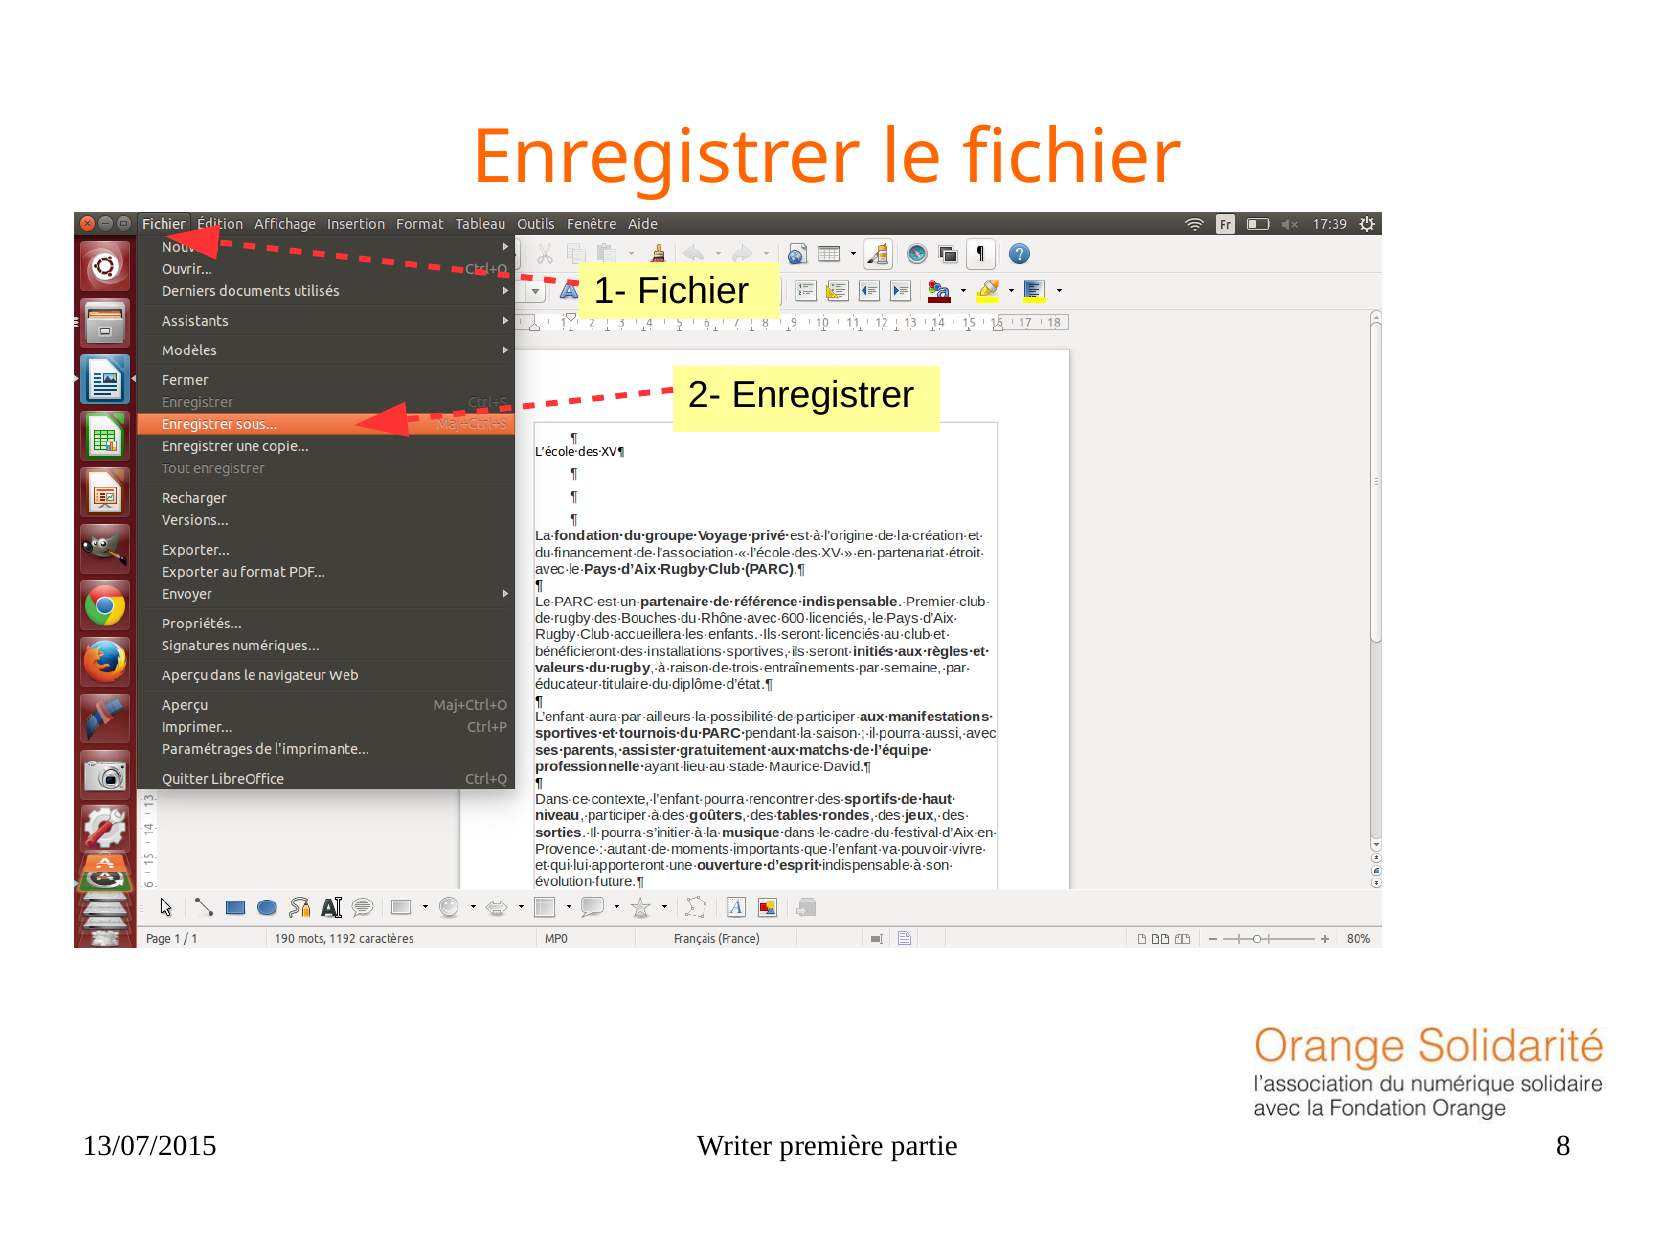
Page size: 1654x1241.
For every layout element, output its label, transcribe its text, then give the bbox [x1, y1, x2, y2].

title Enregistrer le fichier [82, 49, 1571, 257]
text_box 1- Fichier [578, 262, 780, 319]
text_box 2- Enregistrer [673, 366, 940, 432]
picture [74, 212, 1382, 948]
picture [1254, 1027, 1607, 1126]
